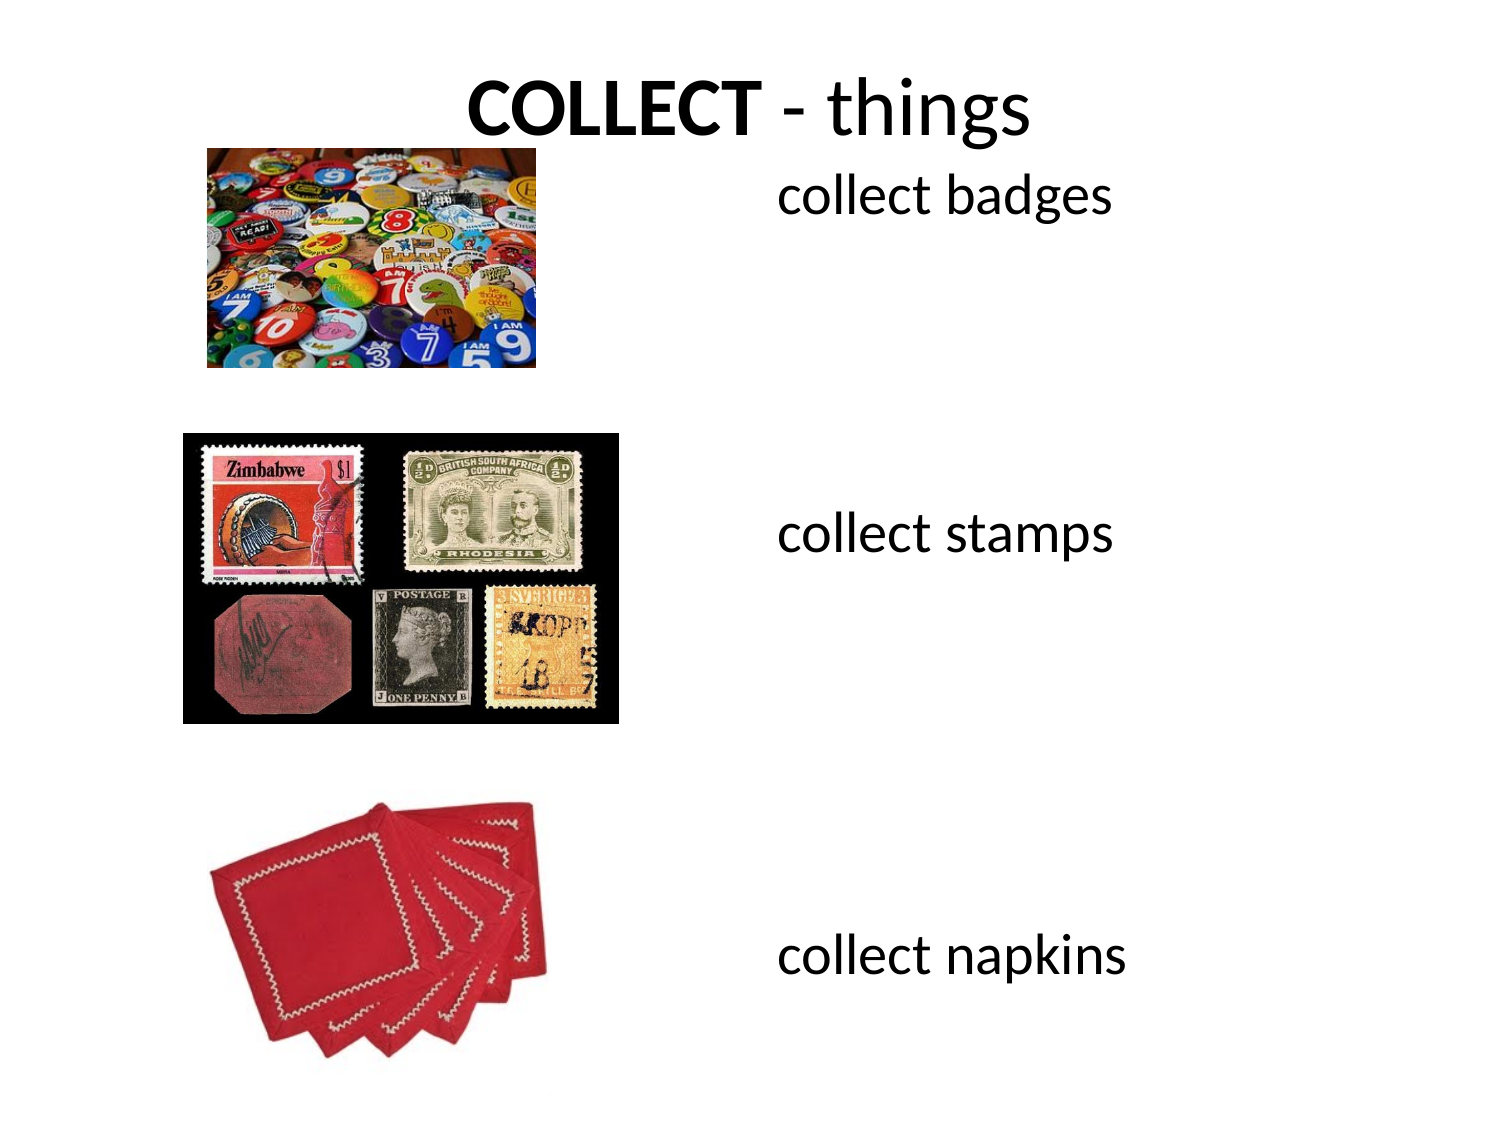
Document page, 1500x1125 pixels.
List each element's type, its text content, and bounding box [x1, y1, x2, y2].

picture [206, 149, 536, 368]
picture [207, 751, 552, 1096]
picture [183, 433, 619, 724]
list collect badges collect stamps collect napkins [762, 149, 1426, 1083]
title COLLECT - things [75, 45, 1426, 138]
